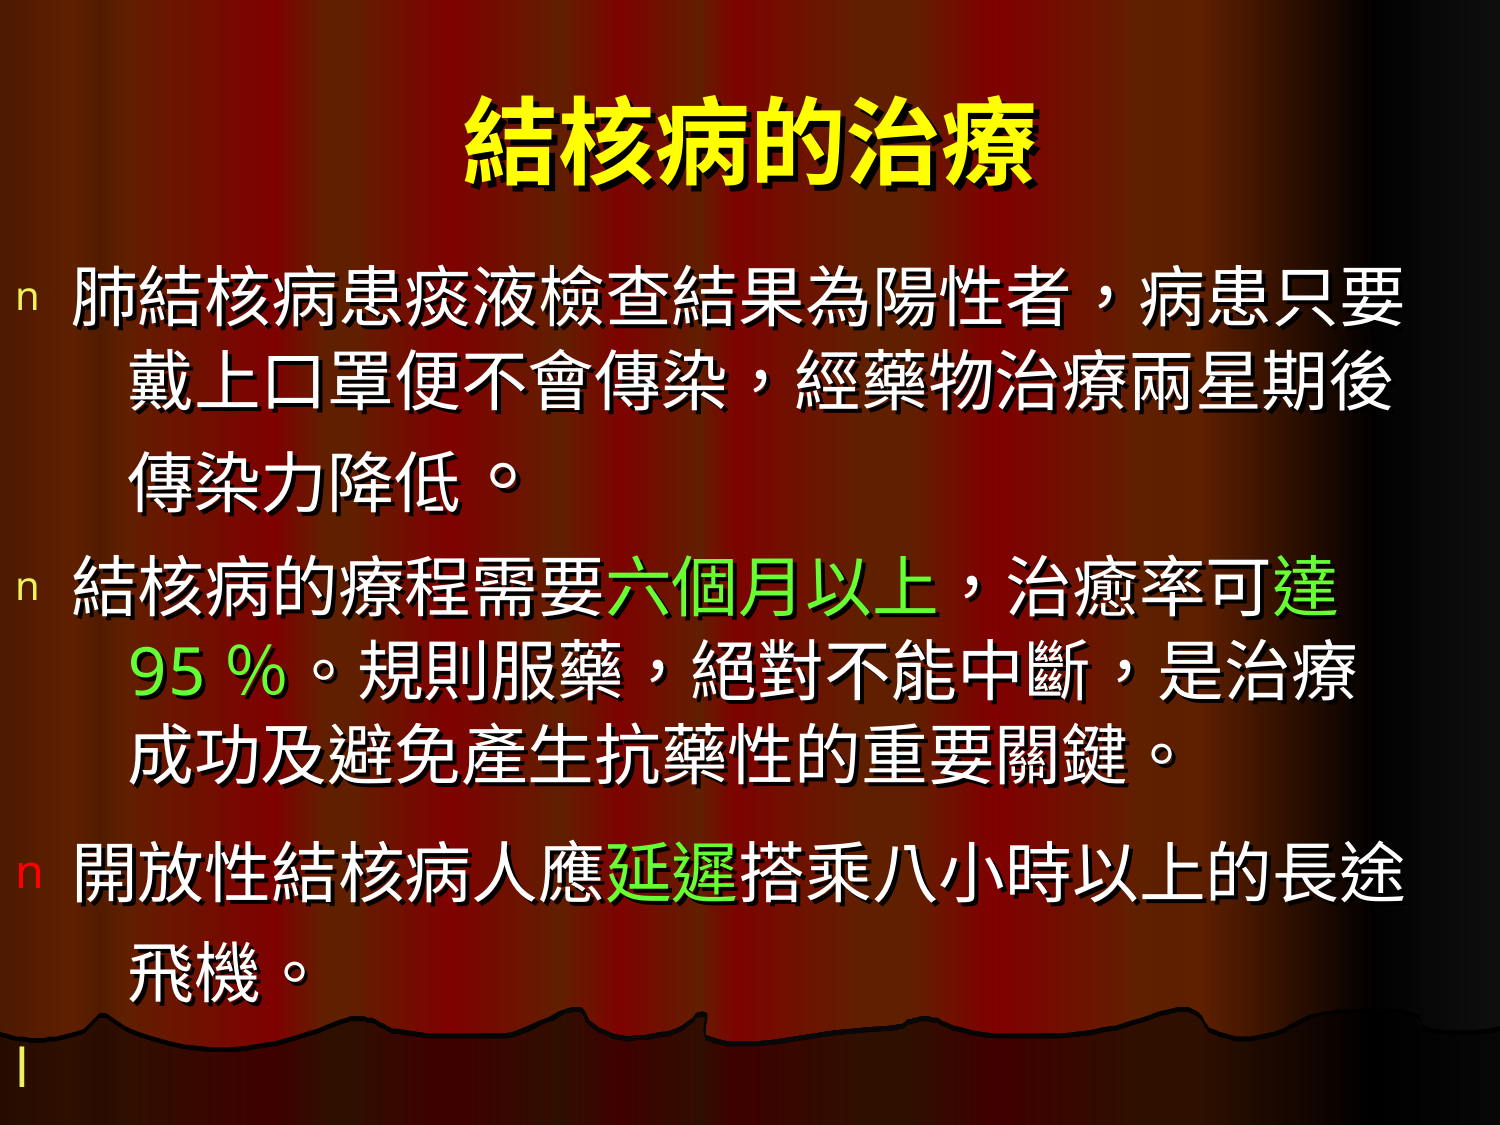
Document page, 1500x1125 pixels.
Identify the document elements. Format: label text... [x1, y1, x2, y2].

title 結核病的治療 [75, 45, 1426, 233]
list 肺結核病患痰液檢查結果為陽性者，病患只要戴上口罩便不會傳染，經藥物治療兩星期後傳染力降低。 結核病的療程需要六個月以上，治癒率可達95％。規則服藥，絕對不能中斷，是治療成功及避免產生抗藥性的重要關鍵。 開放性結核病人應延遲搭乘八小時以上的長途飛機。 [0, 243, 1426, 1083]
